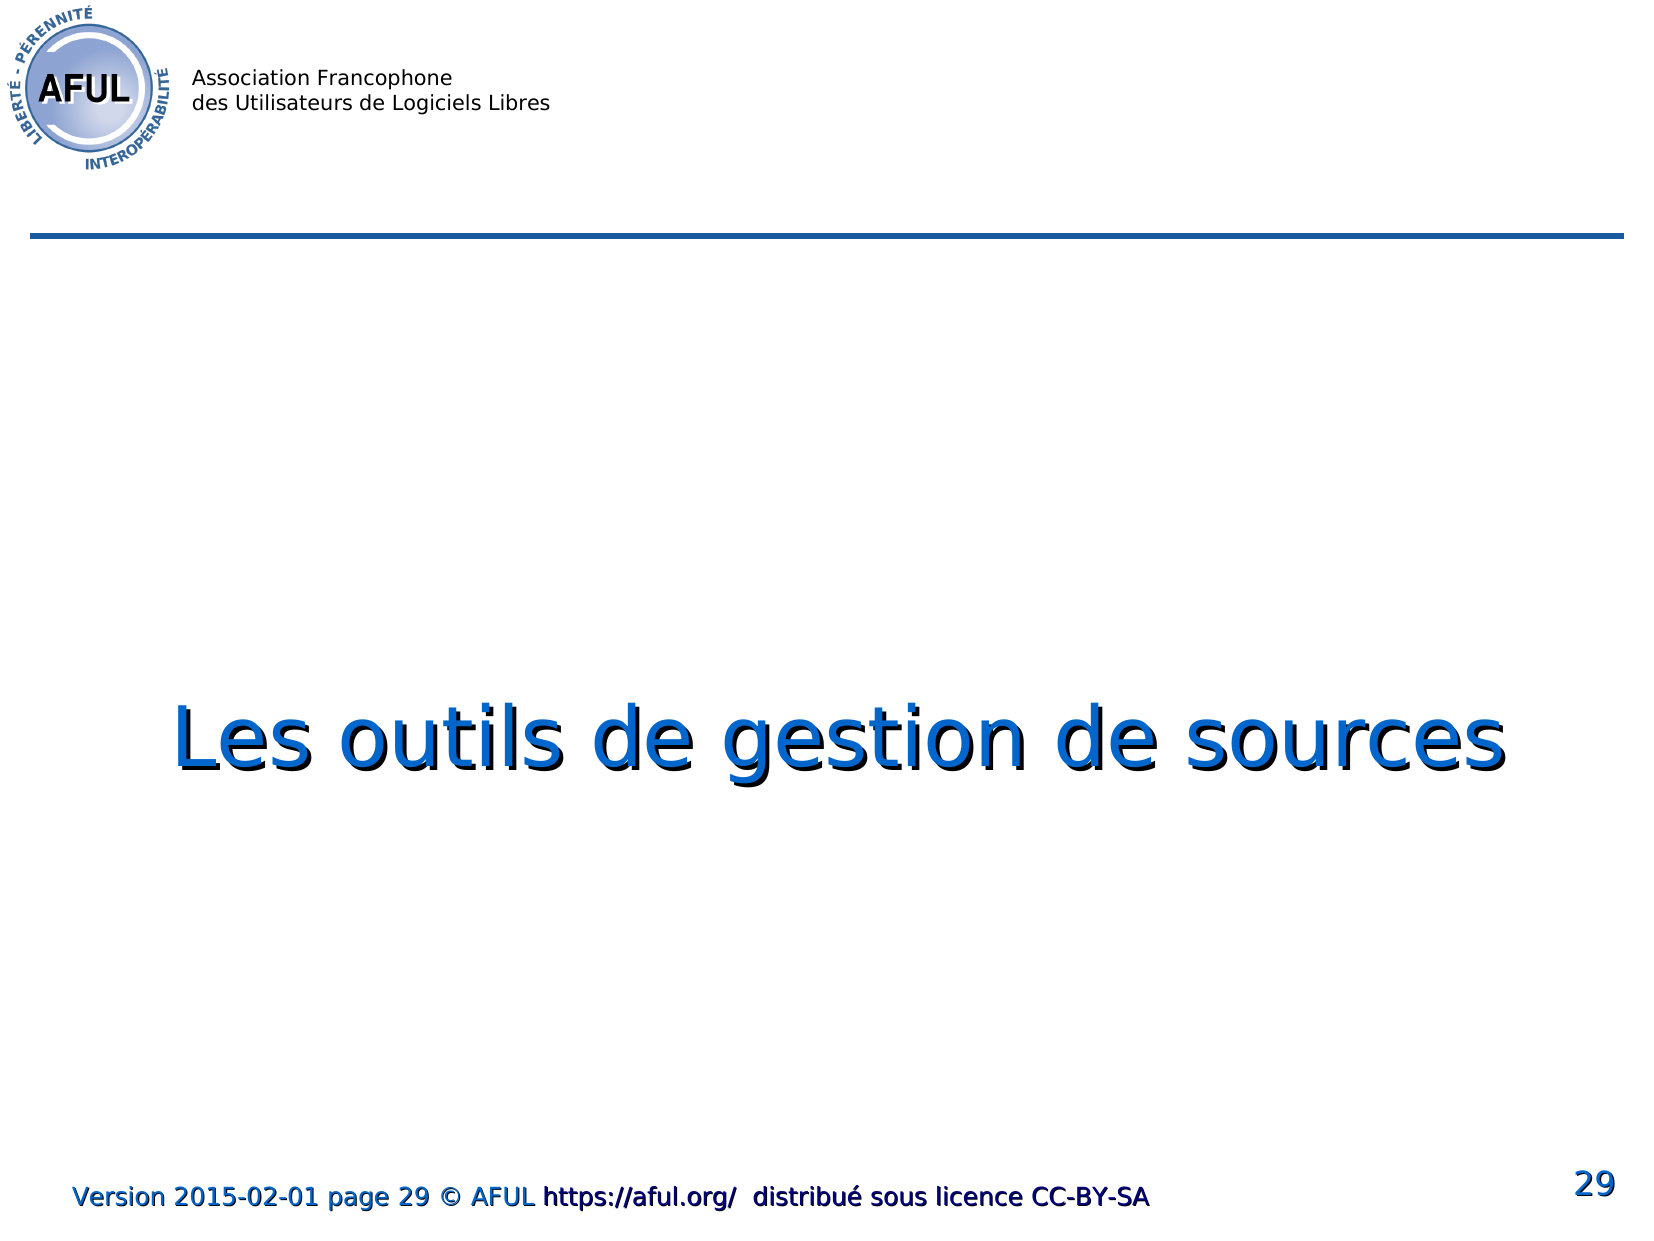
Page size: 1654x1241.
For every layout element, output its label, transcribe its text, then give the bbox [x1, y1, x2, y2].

subtitle Les outils de gestion de sources [47, 265, 1595, 1211]
picture [0, 0, 178, 178]
